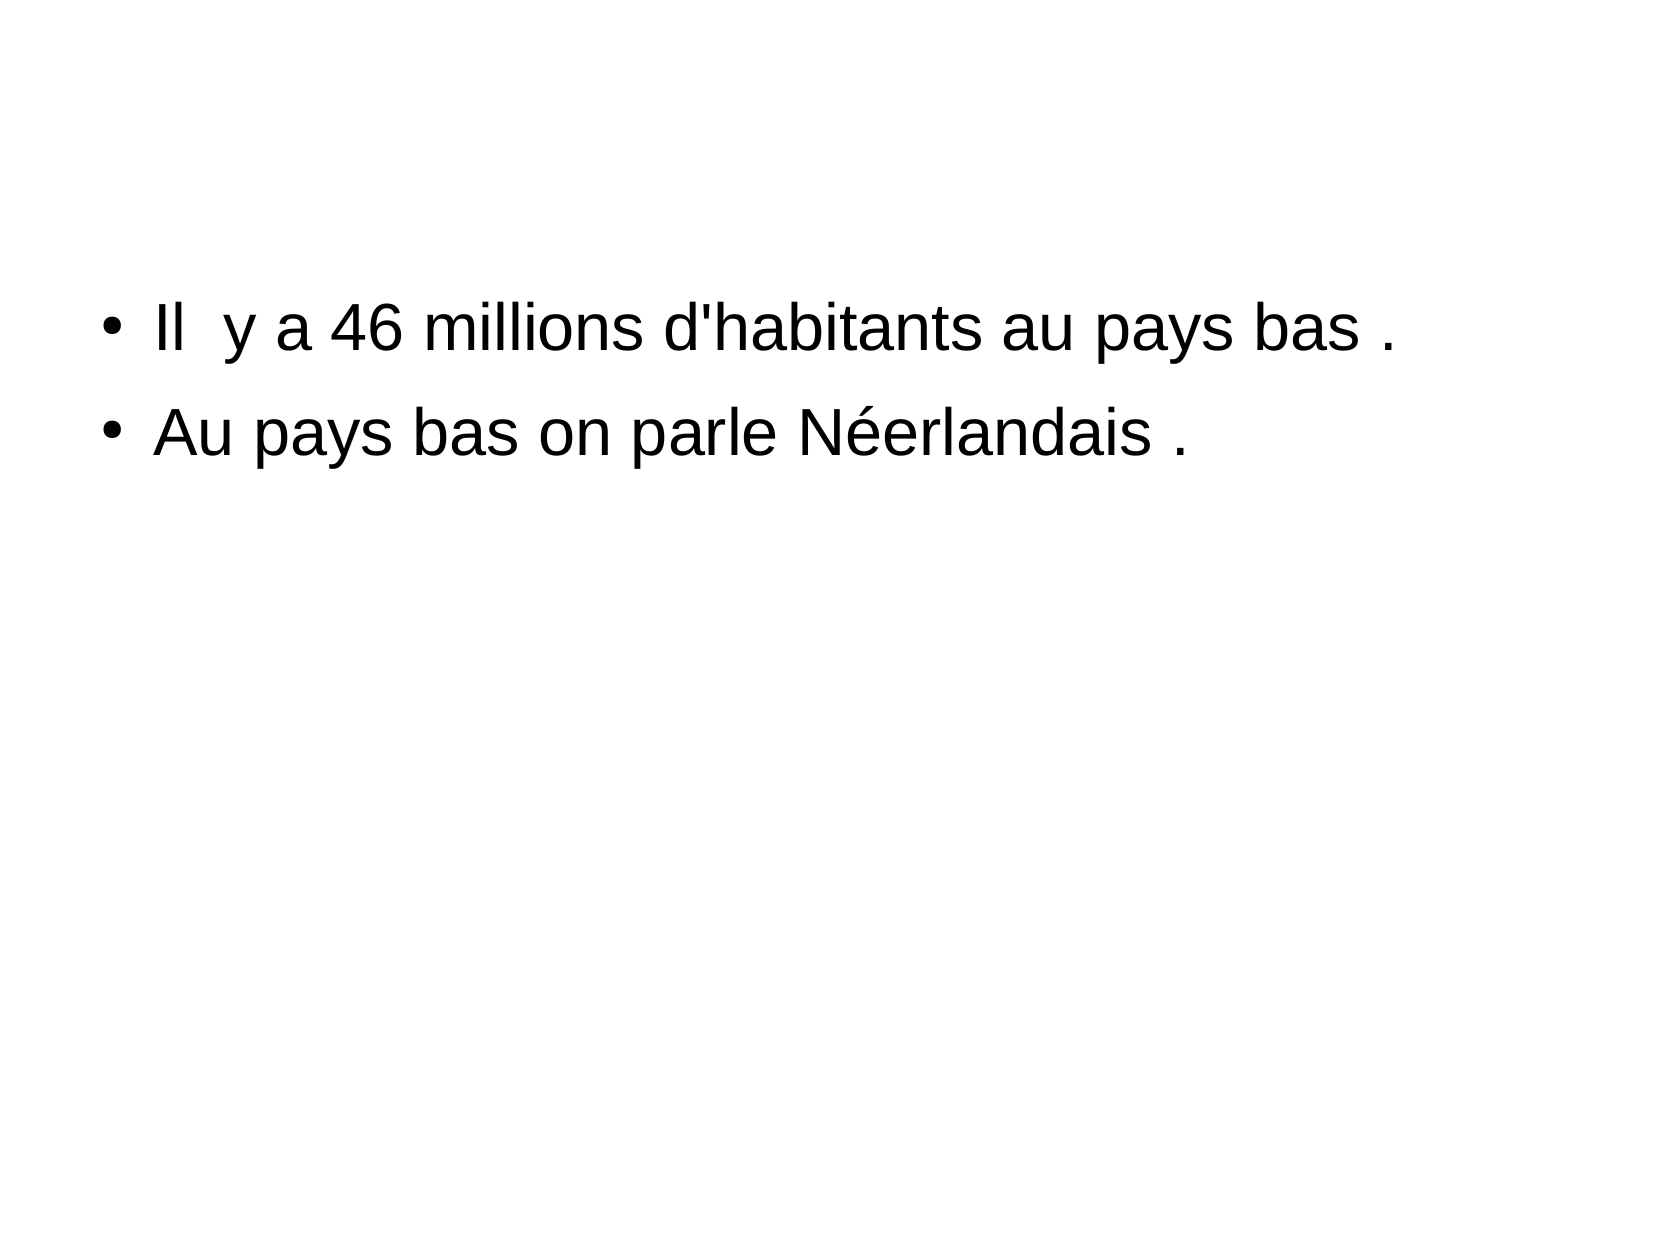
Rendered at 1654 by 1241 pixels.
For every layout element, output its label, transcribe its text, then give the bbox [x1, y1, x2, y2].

list Il y a 46 millions d'habitants au pays bas . Au pays bas on parle Néerlandais . [82, 290, 1571, 1109]
